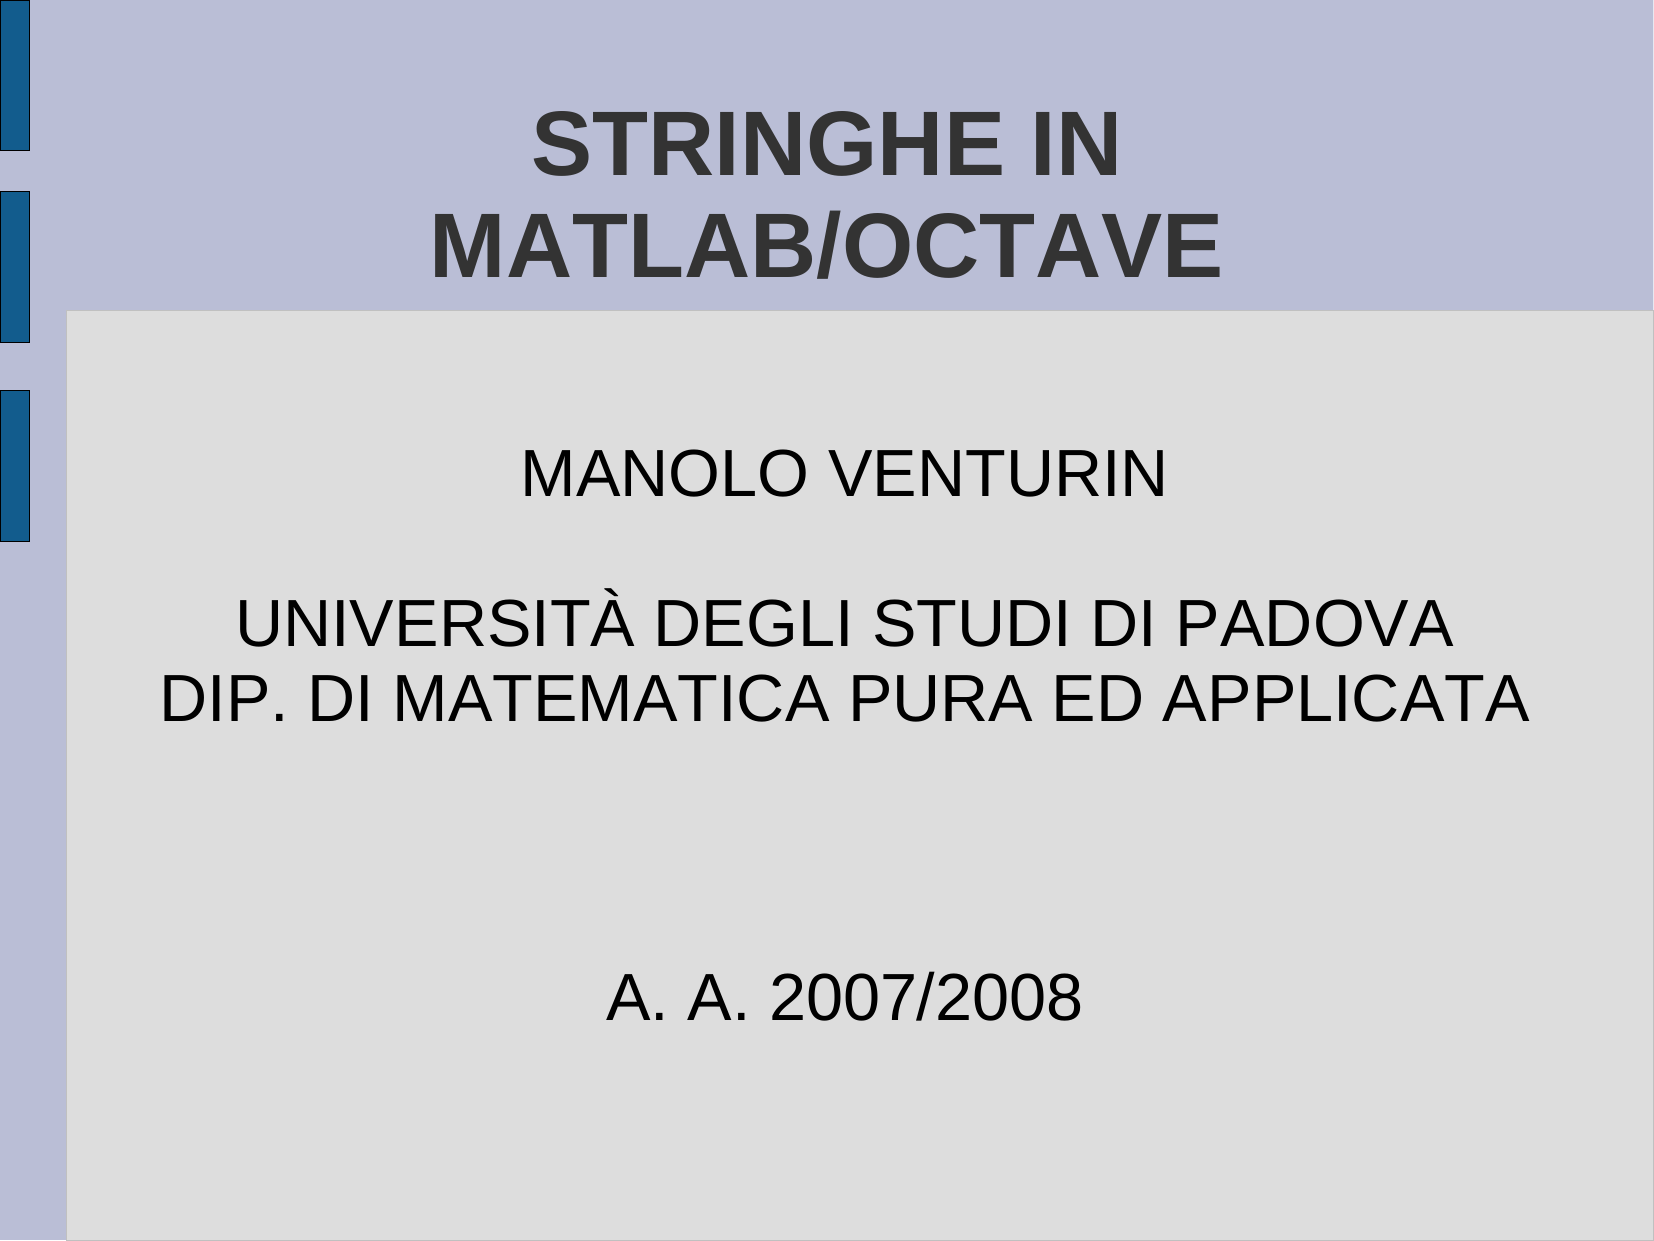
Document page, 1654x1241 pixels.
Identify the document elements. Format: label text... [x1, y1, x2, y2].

title STRINGHE IN MATLAB/OCTAVE [121, 92, 1534, 298]
subtitle MANOLO VENTURIN UNIVERSITÀ DEGLI STUDI DI PADOVA DIP. DI MATEMATICA PURA ED APPLICATA A. A. 2007/2008 [121, 352, 1534, 1119]
